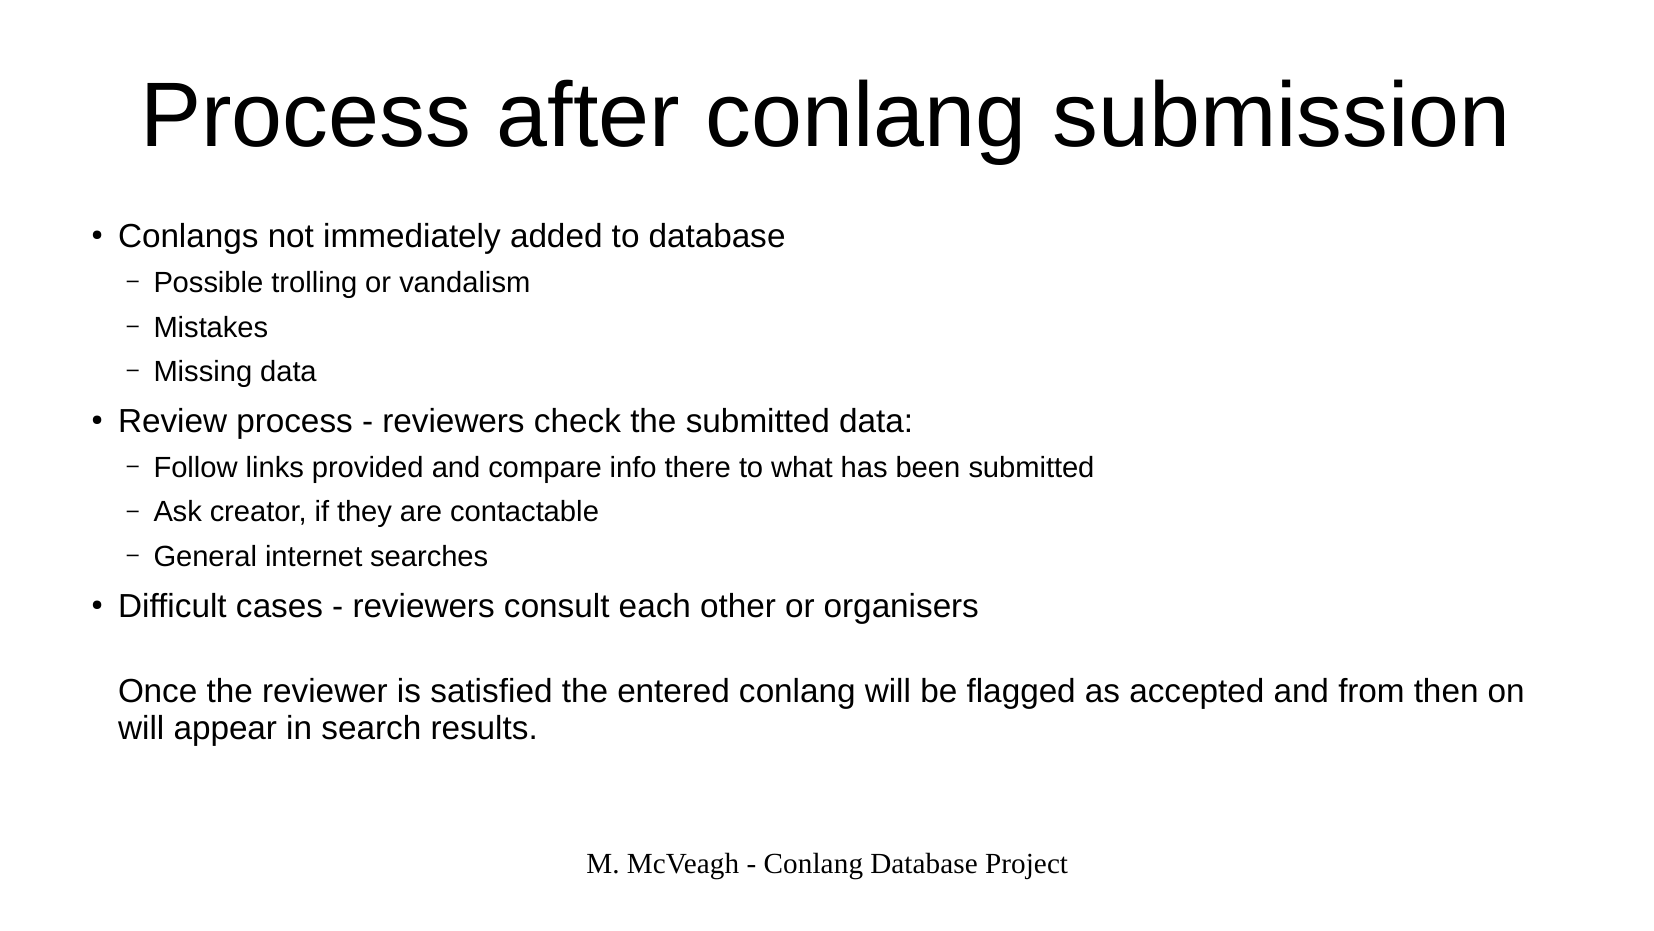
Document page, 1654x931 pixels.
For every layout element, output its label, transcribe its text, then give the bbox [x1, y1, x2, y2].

list Conlangs not immediately added to database Possible trolling or vandalism Mistakes Missing data Review process - reviewers check the submitted data: Follow links provided and compare info there to what has been submitted Ask creator, if they are contactable General internet searches Difficult cases - reviewers consult each other or organisers Once the reviewer is satisfied the entered conlang will be flagged as accepted and from then on will appear in search results. [82, 217, 1571, 758]
title Process after conlang submission [82, 37, 1571, 193]
